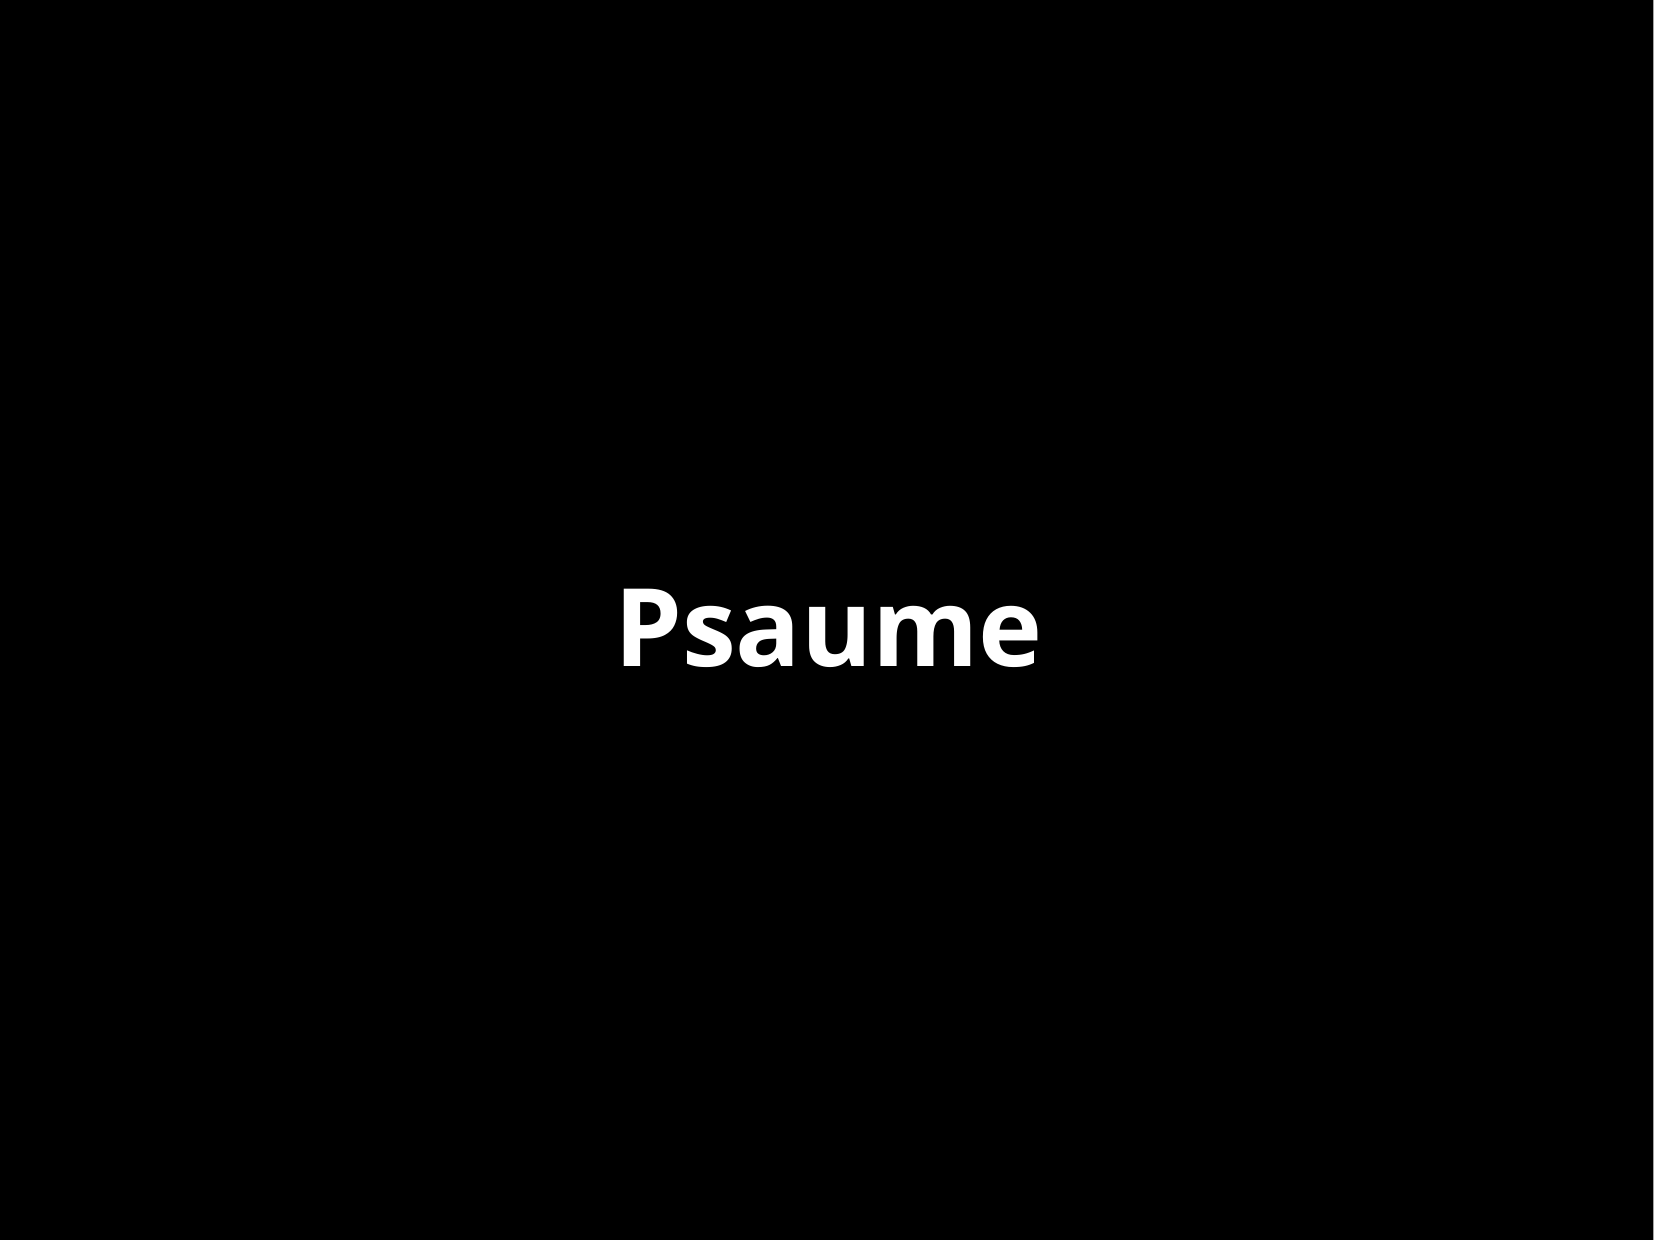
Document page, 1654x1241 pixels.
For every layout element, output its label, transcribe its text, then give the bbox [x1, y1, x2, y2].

subtitle Psaume [153, 21, 1504, 1228]
